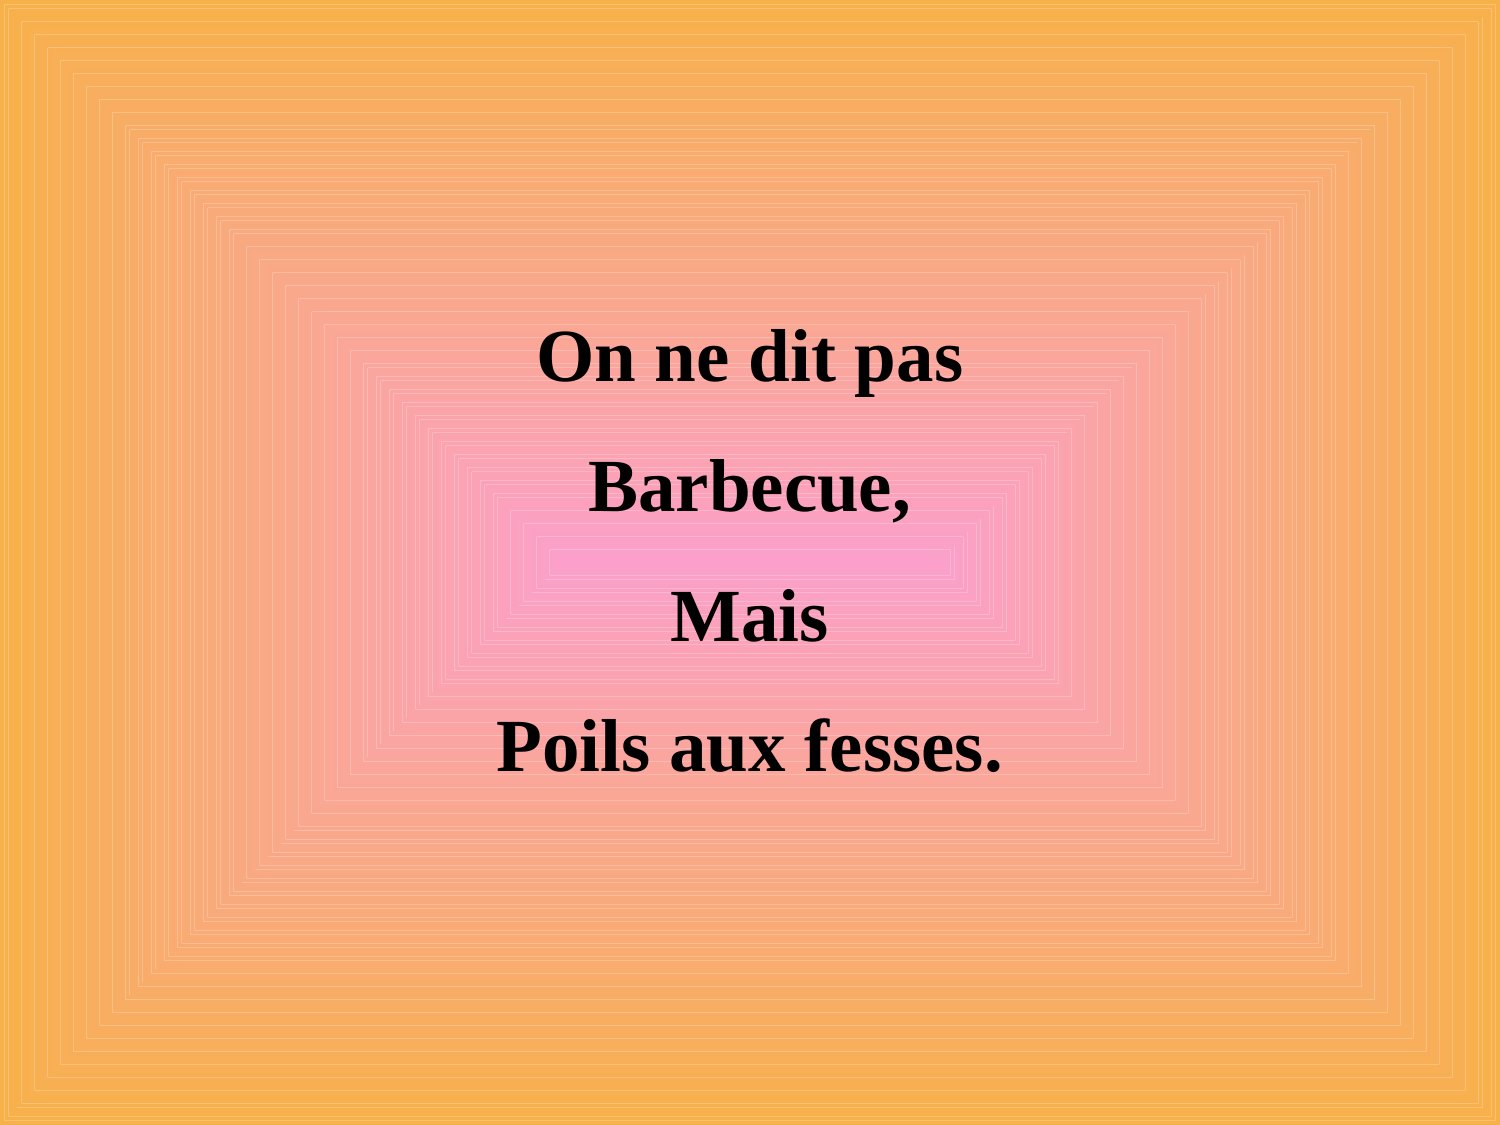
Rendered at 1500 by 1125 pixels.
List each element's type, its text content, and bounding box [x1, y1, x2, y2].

text_box On ne dit pas Barbecue, Mais Poils aux fesses. [481, 307, 1018, 796]
